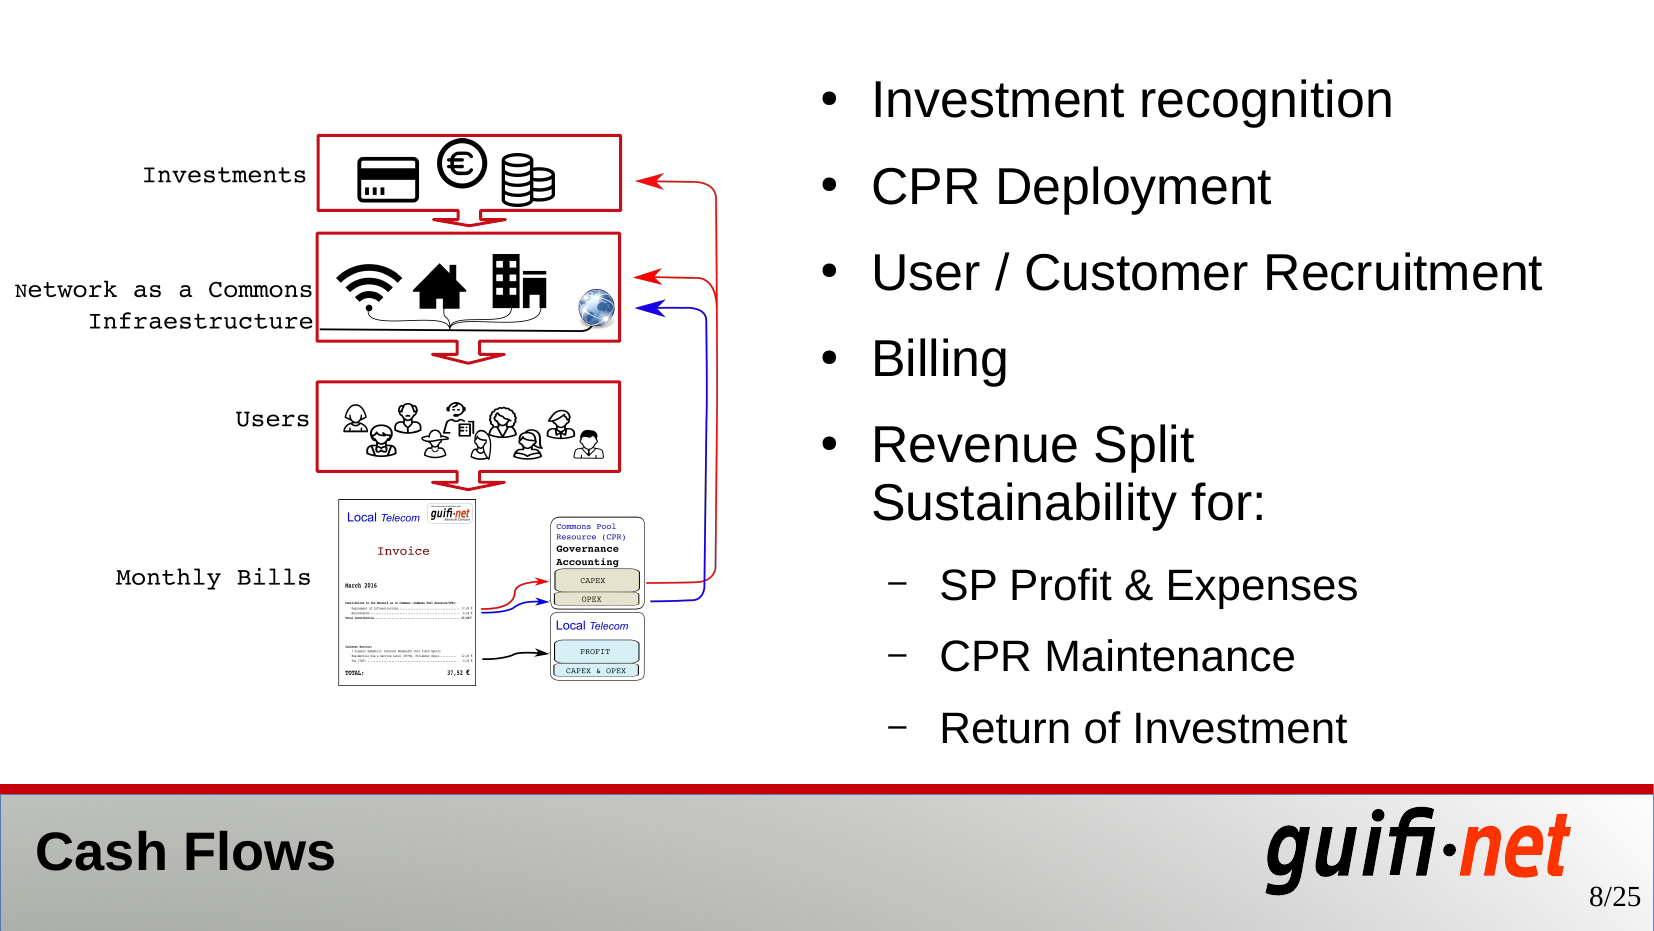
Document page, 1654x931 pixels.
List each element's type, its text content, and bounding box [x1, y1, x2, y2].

title Cash Flows [35, 804, 1182, 898]
list Investment recognition CPR Deployment User / Customer Recruitment Billing Revenue Split Sustainability for: SP Profit & Expenses CPR Maintenance Return of Investment [803, 70, 1581, 758]
picture [144, 138, 718, 681]
picture [15, 254, 315, 332]
picture [116, 499, 476, 687]
